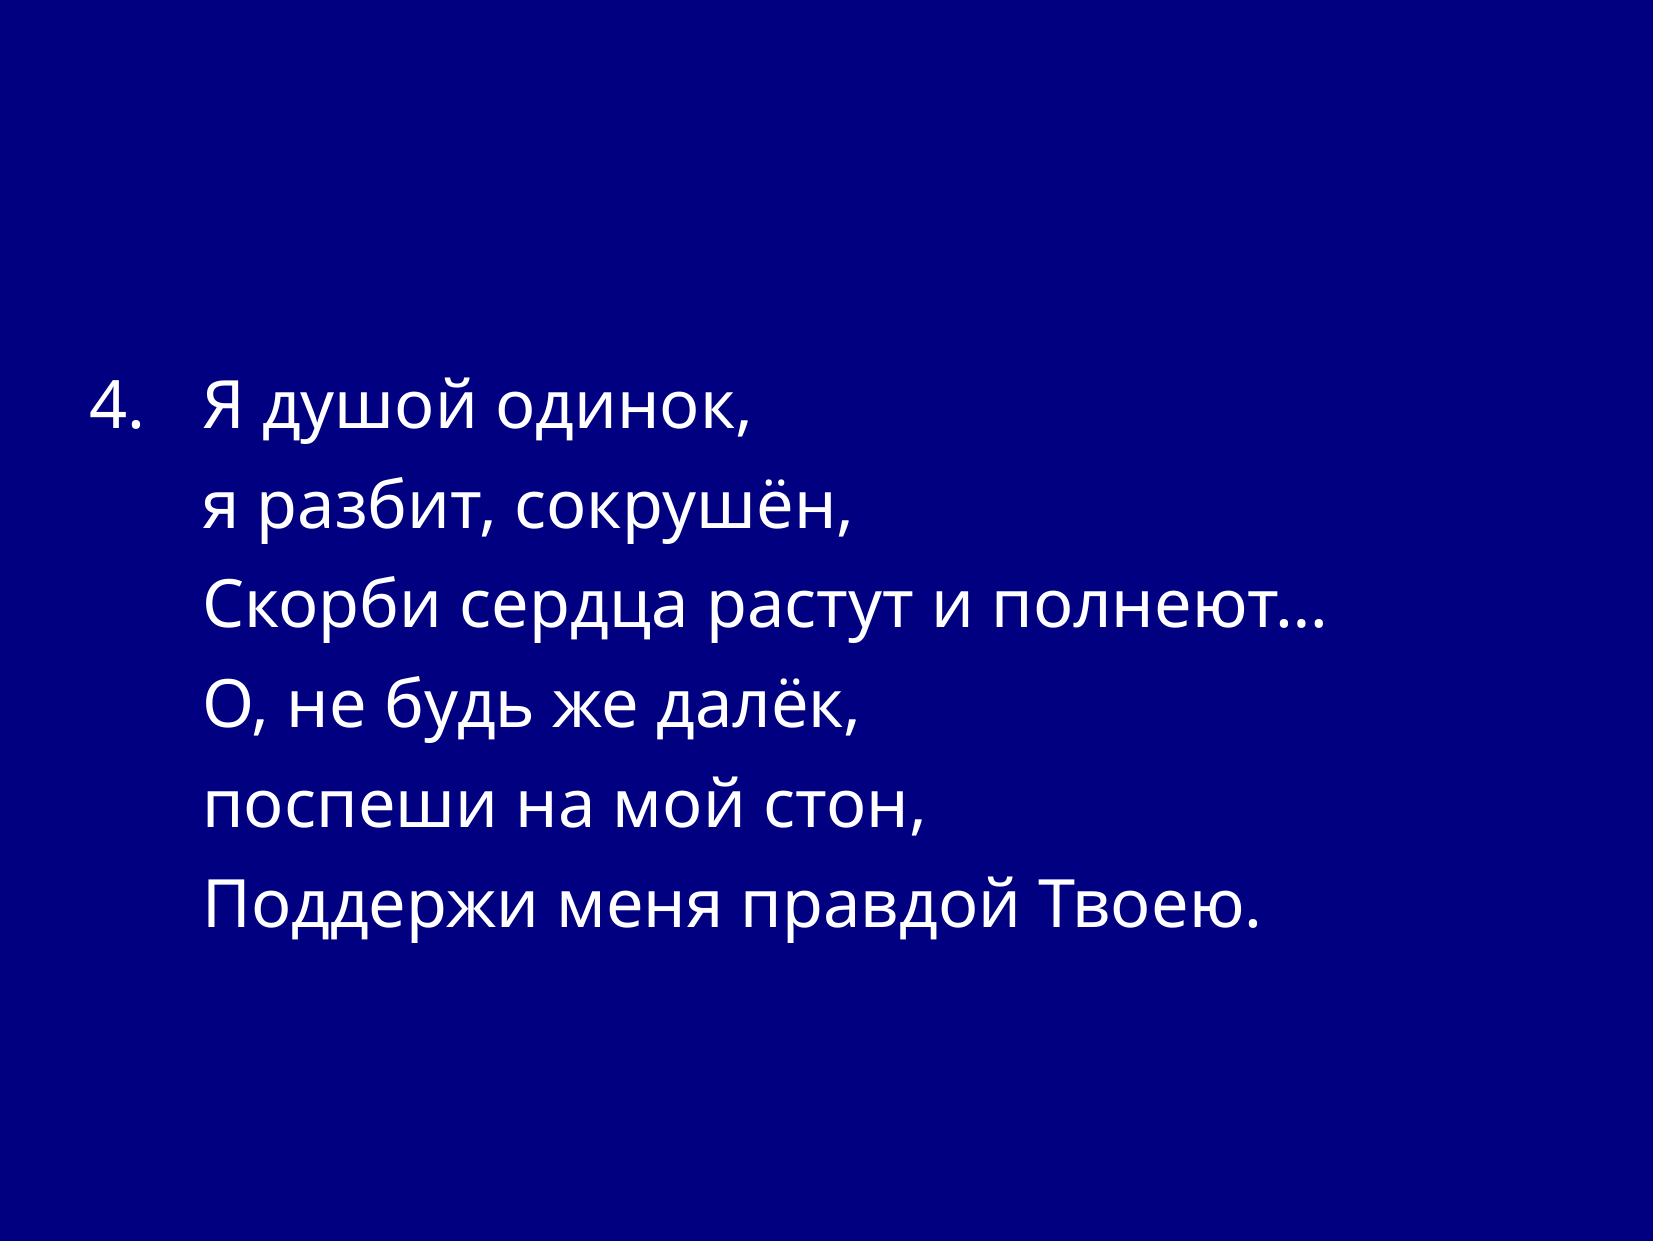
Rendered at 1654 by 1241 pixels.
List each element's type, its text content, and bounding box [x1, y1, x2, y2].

text_box 4. Я душой одинок, я разбит, сокрушён, Скорби сердца растут и полнеют… О, не будь же далёк, поспеши на мой стон, Поддержи меня правдой Твоею. [75, 150, 1576, 1163]
